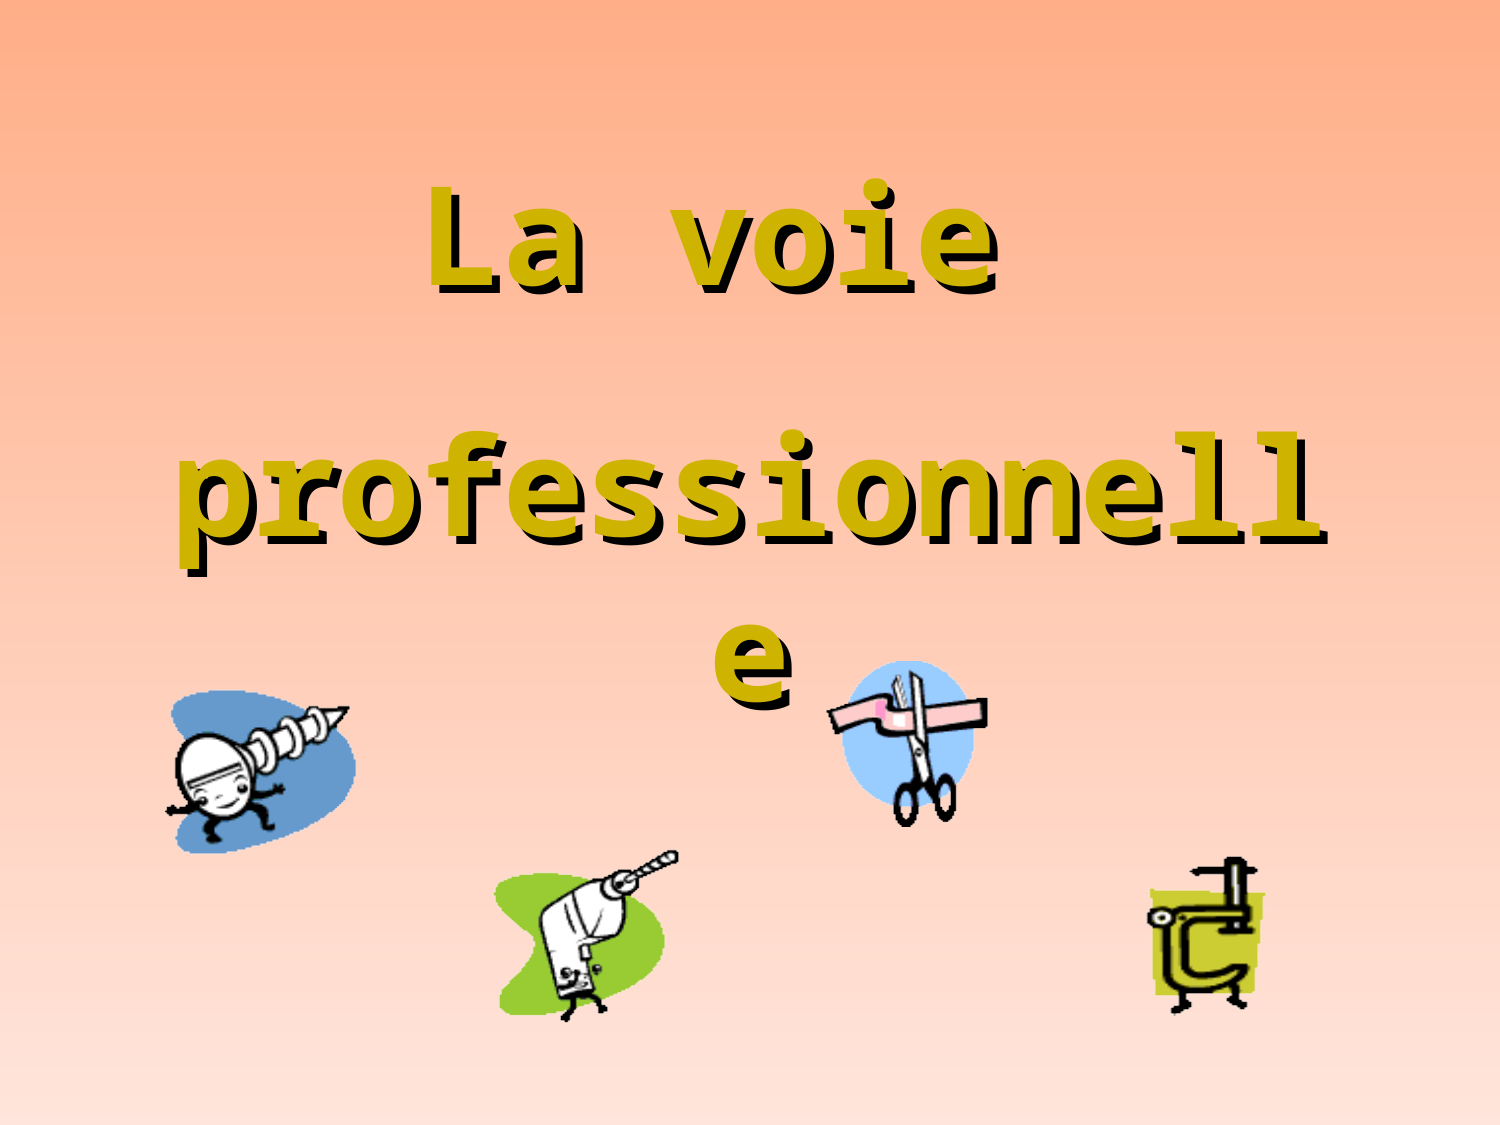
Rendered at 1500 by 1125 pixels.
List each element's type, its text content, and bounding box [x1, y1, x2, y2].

picture [803, 661, 1016, 827]
text_box La voie professionnelle [135, 140, 1364, 737]
picture [165, 661, 390, 874]
picture [1145, 847, 1288, 1016]
picture [484, 838, 697, 1028]
